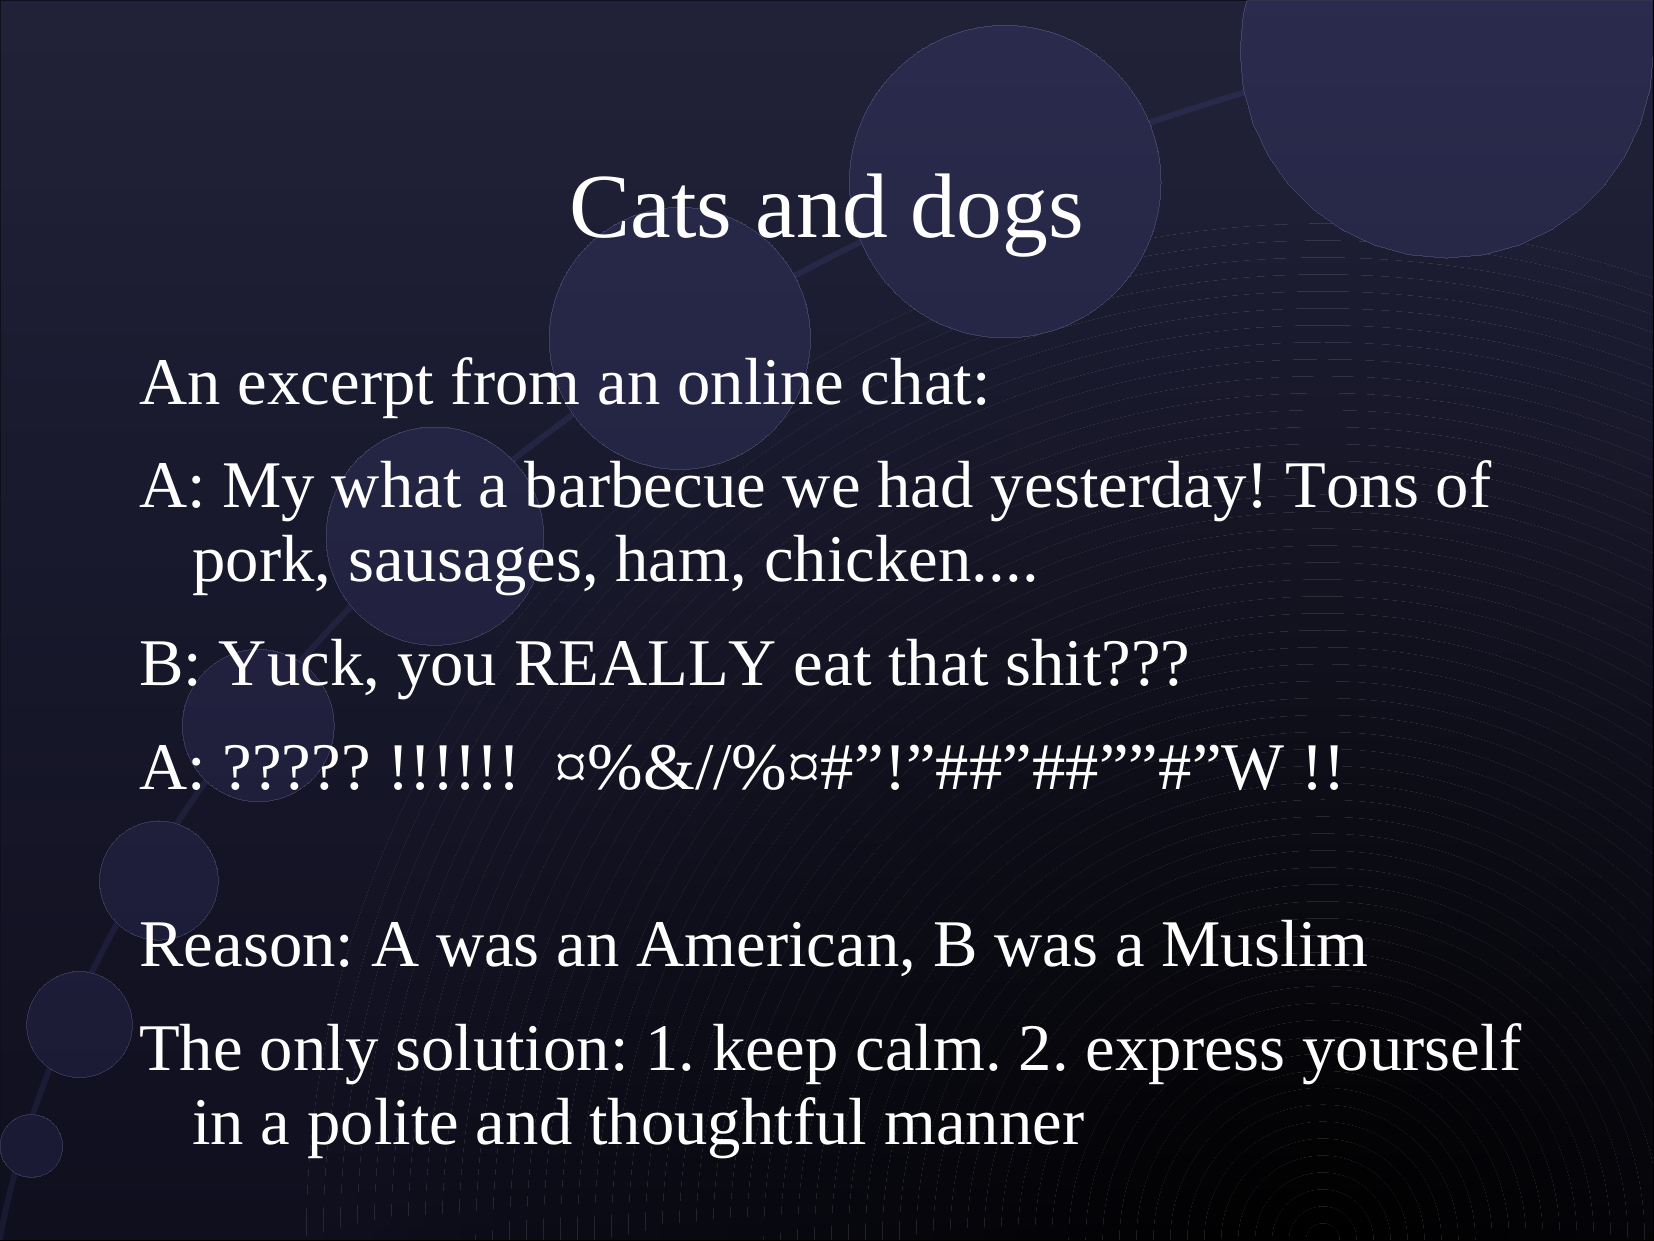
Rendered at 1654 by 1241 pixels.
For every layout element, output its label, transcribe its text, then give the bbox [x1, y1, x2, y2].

title Cats and dogs [121, 102, 1534, 311]
list An excerpt from an online chat: A: My what a barbecue we had yesterday! Tons of pork, sausages, ham, chicken.... B: Yuck, you REALLY eat that shit??? A: ????? !!!!!! ¤%&//%¤#”!”##”##””#”W !! Reason: A was an American, B was a Muslim The only solution: 1. keep calm. 2. express yourself in a polite and thoughtful manner [121, 344, 1534, 1159]
